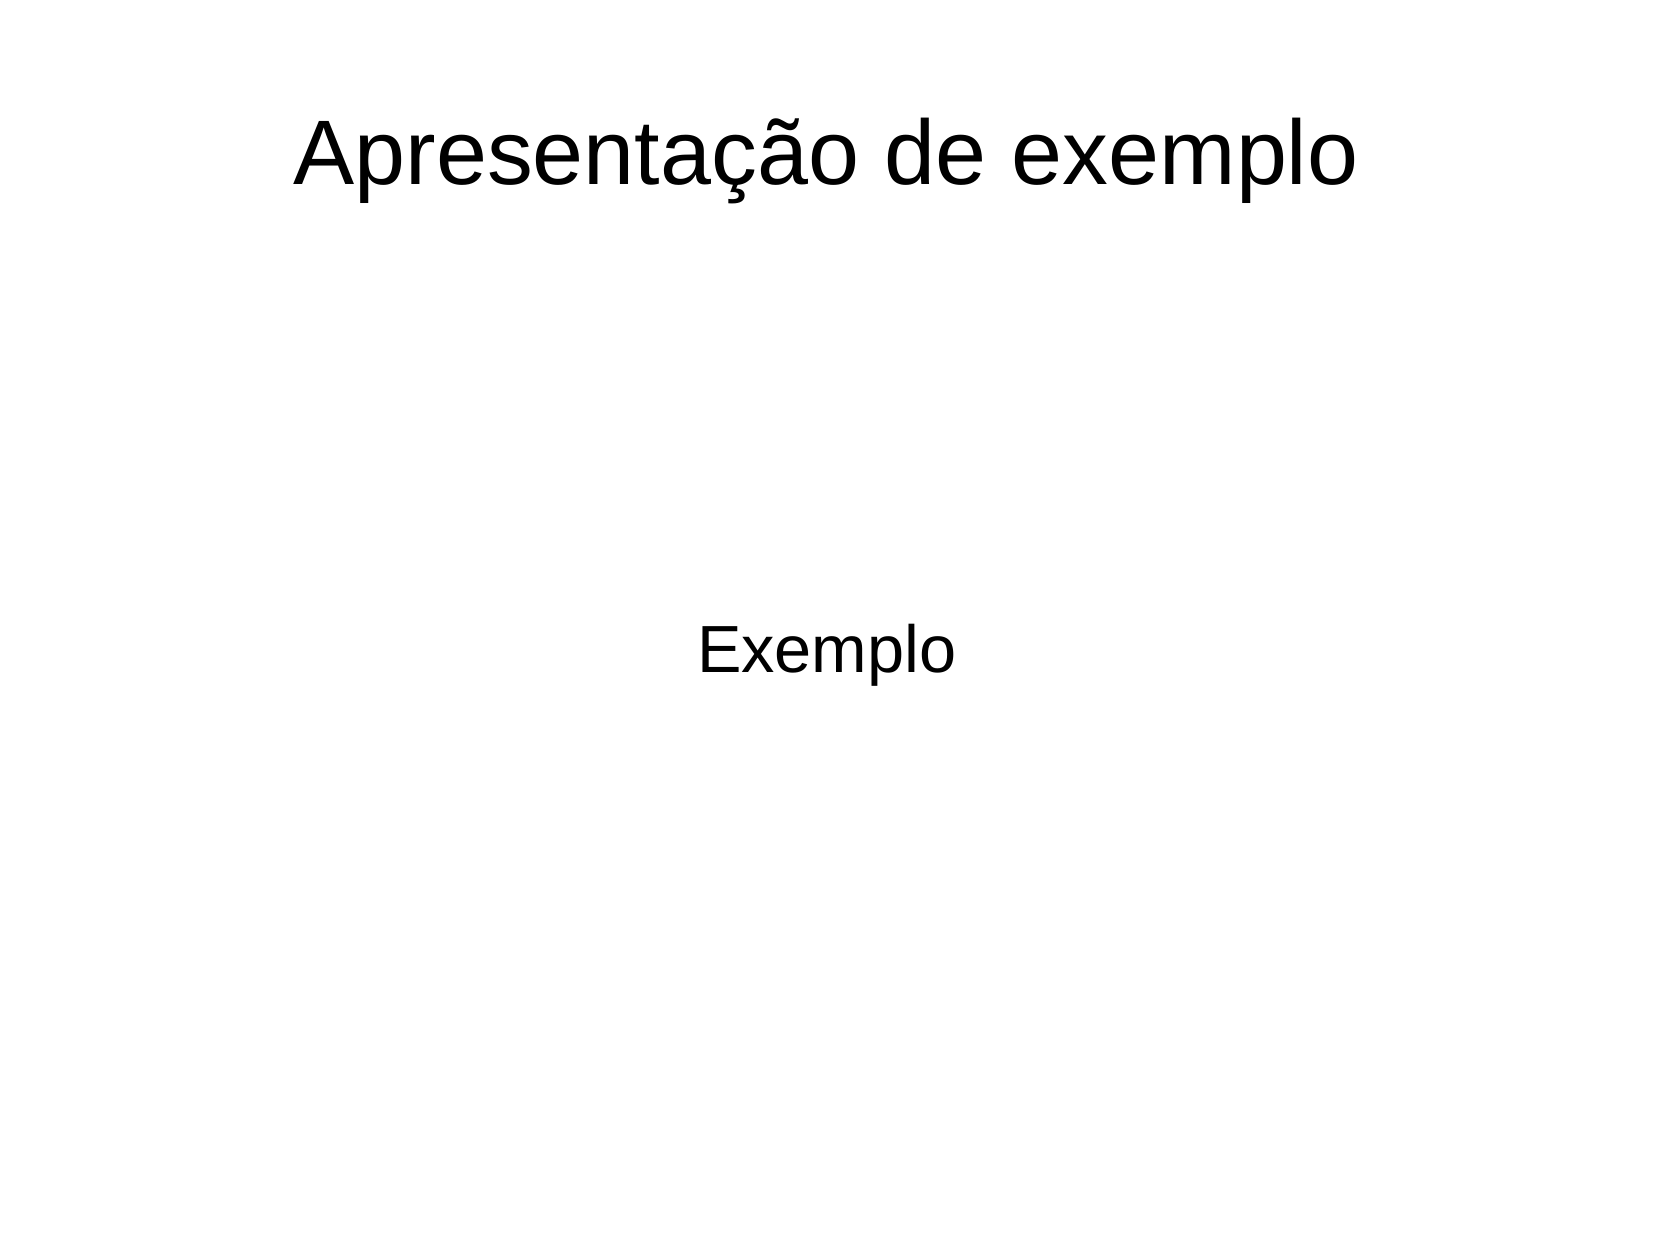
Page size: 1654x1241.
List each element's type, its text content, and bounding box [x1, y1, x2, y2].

title Apresentação de exemplo [82, 49, 1571, 257]
subtitle Exemplo [82, 290, 1571, 1010]
